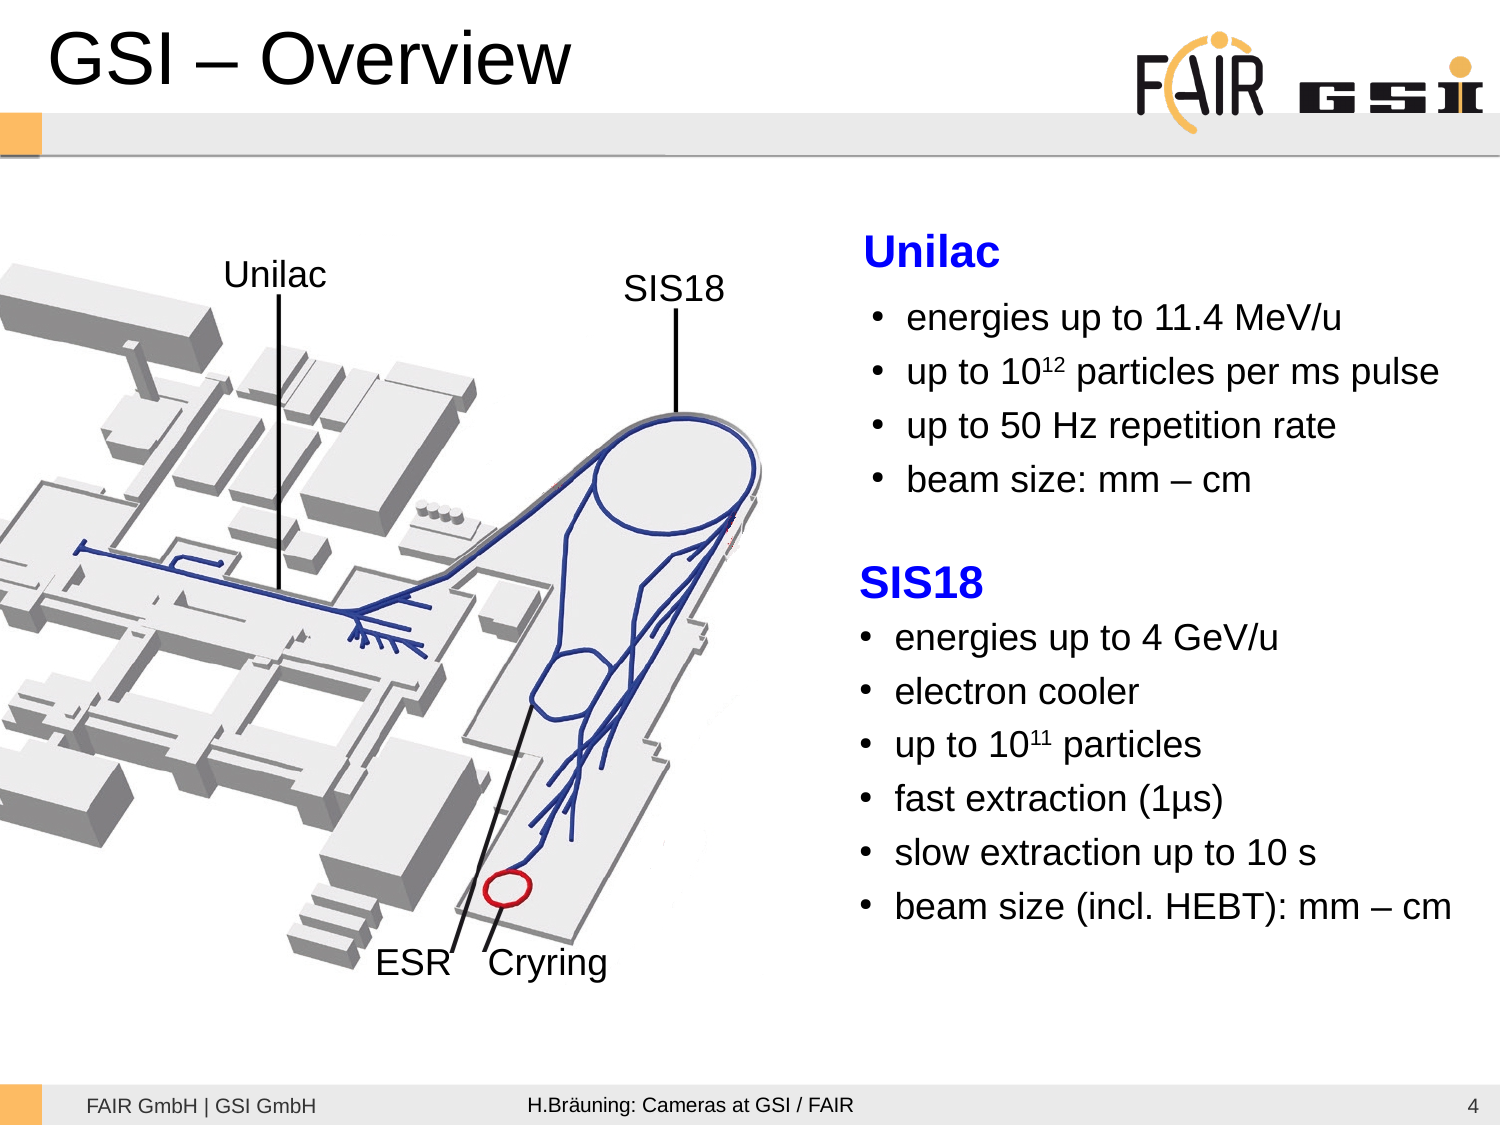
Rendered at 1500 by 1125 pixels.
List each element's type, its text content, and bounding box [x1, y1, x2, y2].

text_box Cryring [472, 934, 626, 993]
picture [1136, 29, 1264, 136]
text_box energies up to 11.4 MeV/u up to 1012 particles per ms pulse up to 50 Hz repetition rate beam size: mm – cm [856, 289, 1456, 506]
text_box SIS18 [844, 549, 999, 608]
text_box Unilac [208, 246, 345, 305]
text_box energies up to 4 GeV/u electron cooler up to 1011 particles fast extraction (1µs) slow extraction up to 10 s beam size (incl. HEBT): mm – cm [844, 608, 1469, 932]
text_box ESR [360, 934, 470, 993]
picture [1298, 54, 1484, 113]
picture [0, 234, 767, 985]
text_box Unilac [848, 218, 1016, 285]
title GSI – Overview [47, 0, 1117, 119]
text_box SIS18 [608, 259, 743, 318]
